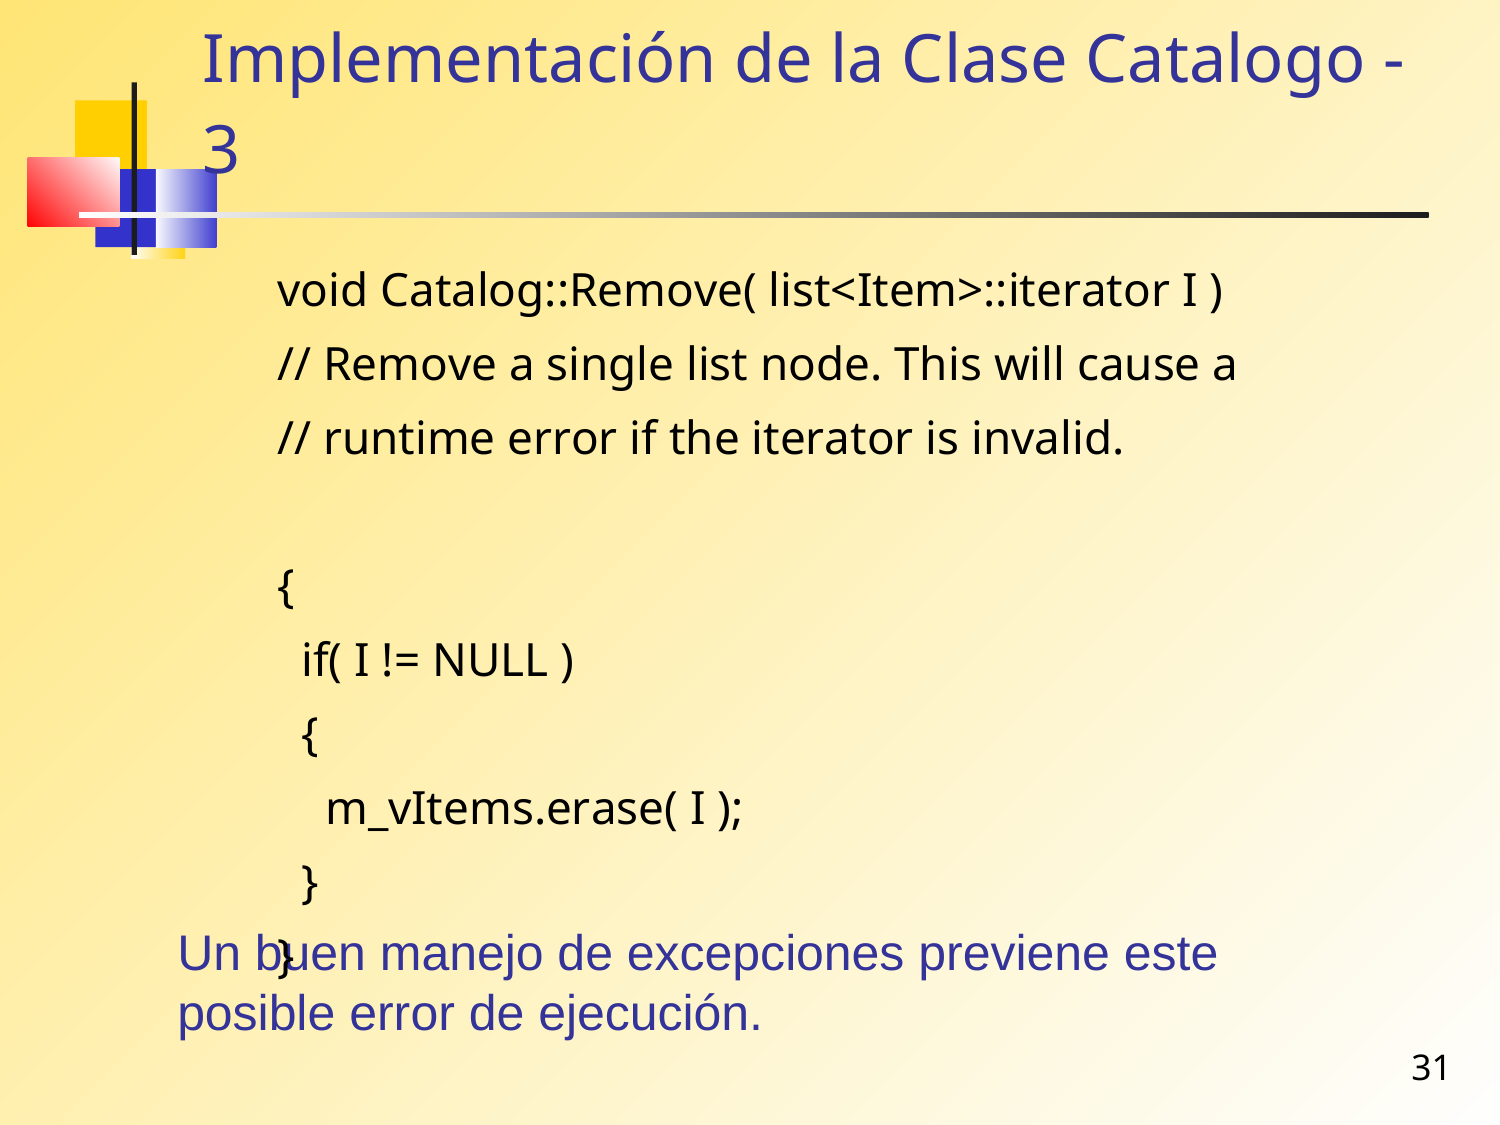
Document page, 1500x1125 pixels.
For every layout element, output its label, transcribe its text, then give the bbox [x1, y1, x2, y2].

text_box Un buen manejo de excepciones previene este posible error de ejecución. [162, 912, 1375, 1048]
list void Catalog::Remove( list<Item>::iterator I )‏ // Remove a single list node. This will cause a // runtime error if the iterator is invalid. { if( I != NULL )‏ { m_vItems.erase( I ); } } [262, 249, 1363, 1013]
title Implementación de la Clase Catalogo - 3 [187, 37, 1466, 201]
